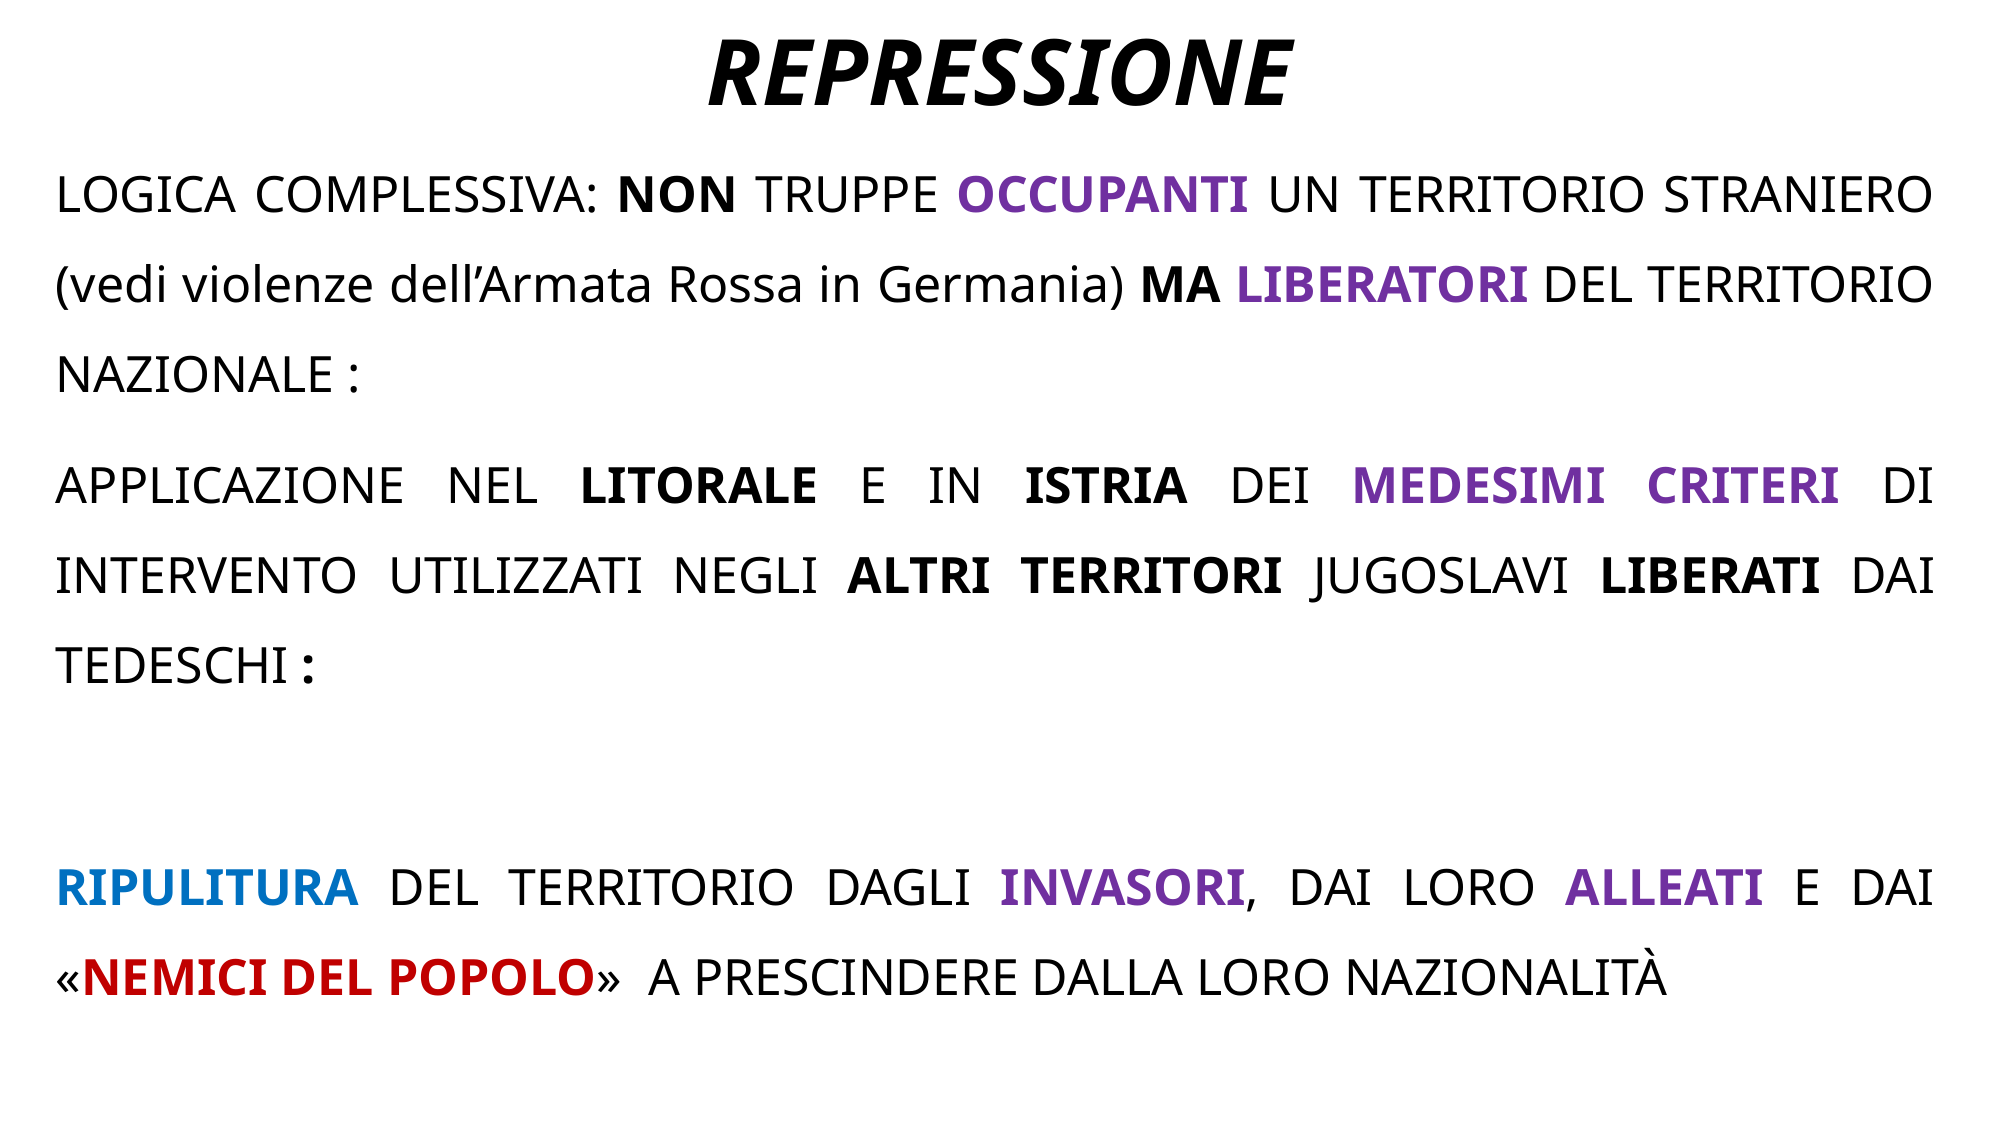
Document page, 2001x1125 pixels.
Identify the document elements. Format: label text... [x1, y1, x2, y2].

title REPRESSIONE [137, 18, 1863, 125]
list LOGICA COMPLESSIVA: NON TRUPPE OCCUPANTI UN TERRITORIO STRANIERO (vedi violenze dell’Armata Rossa in Germania) MA LIBERATORI DEL TERRITORIO NAZIONALE : APPLICAZIONE NEL LITORALE E IN ISTRIA DEI MEDESIMI CRITERI DI INTERVENTO UTILIZZATI NEGLI ALTRI TERRITORI JUGOSLAVI LIBERATI DAI TEDESCHI : RIPULITURA DEL TERRITORIO DAGLI INVASORI, DAI LORO ALLEATI E DAI «NEMICI DEL POPOLO» A PRESCINDERE DALLA LORO NAZIONALITÀ [40, 125, 1951, 1107]
